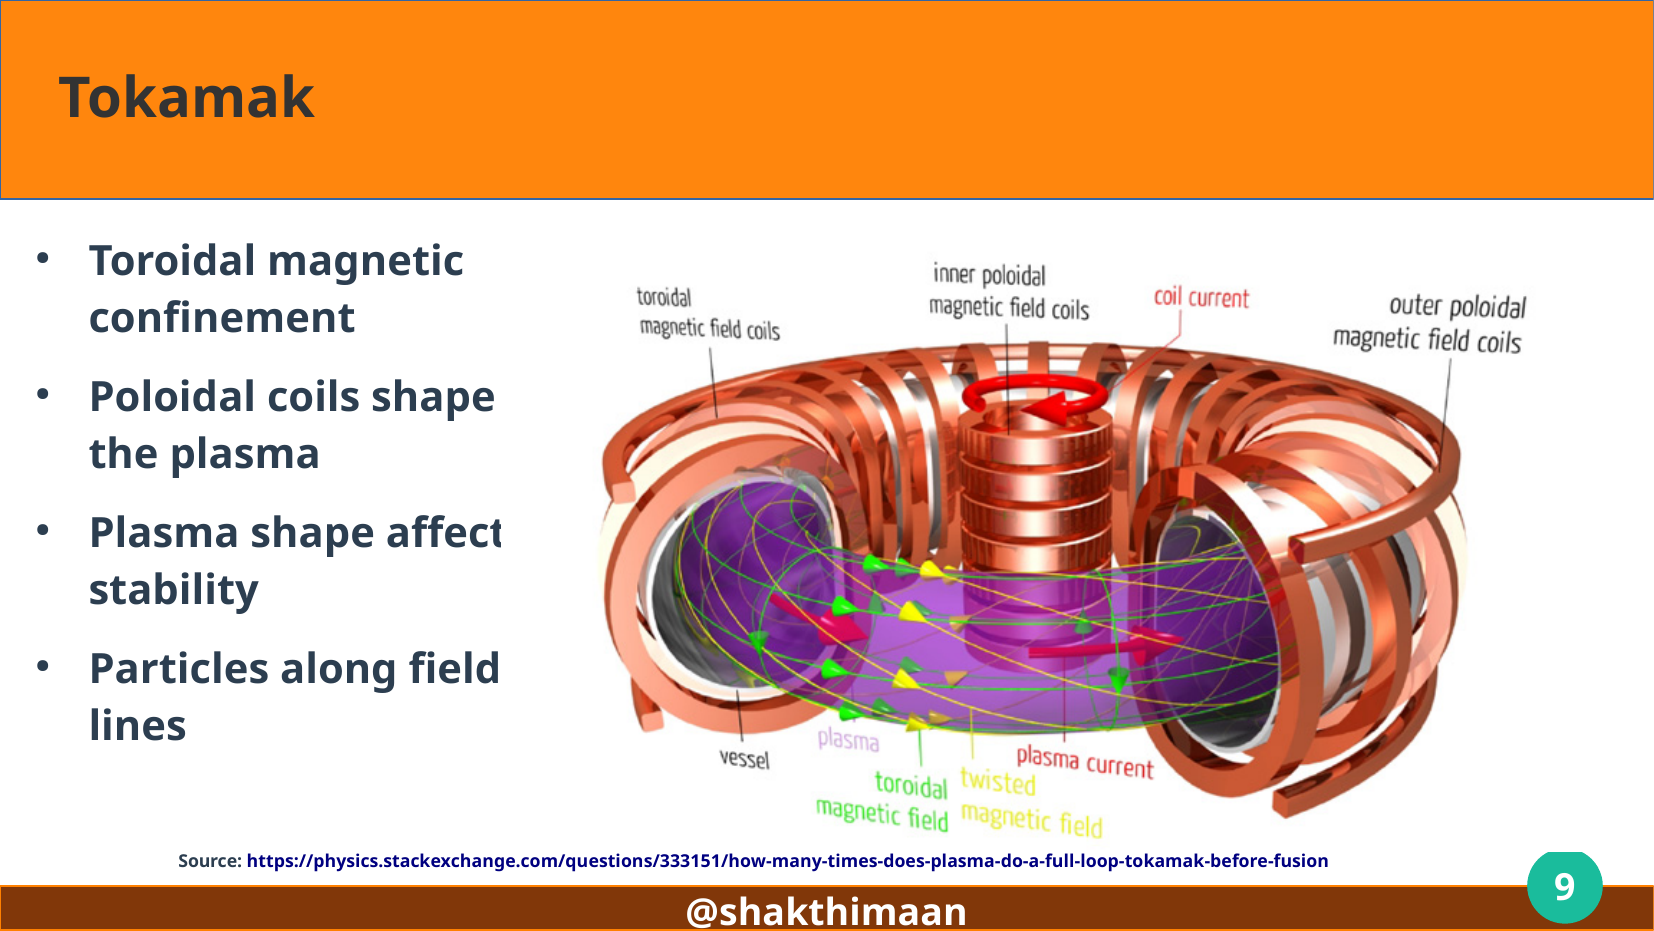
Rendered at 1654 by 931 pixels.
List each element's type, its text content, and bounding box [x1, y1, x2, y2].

list Toroidal magnetic confinement Poloidal coils shape the plasma Plasma shape affects stability Particles along field lines [17, 230, 501, 851]
title Tokamak [59, 37, 1595, 156]
list Source: https://physics.stackexchange.com/questions/333151/how-many-times-does-plasma-do-a-full-loop-tokamak-before-fusion [118, 849, 1447, 891]
picture [501, 206, 1650, 852]
